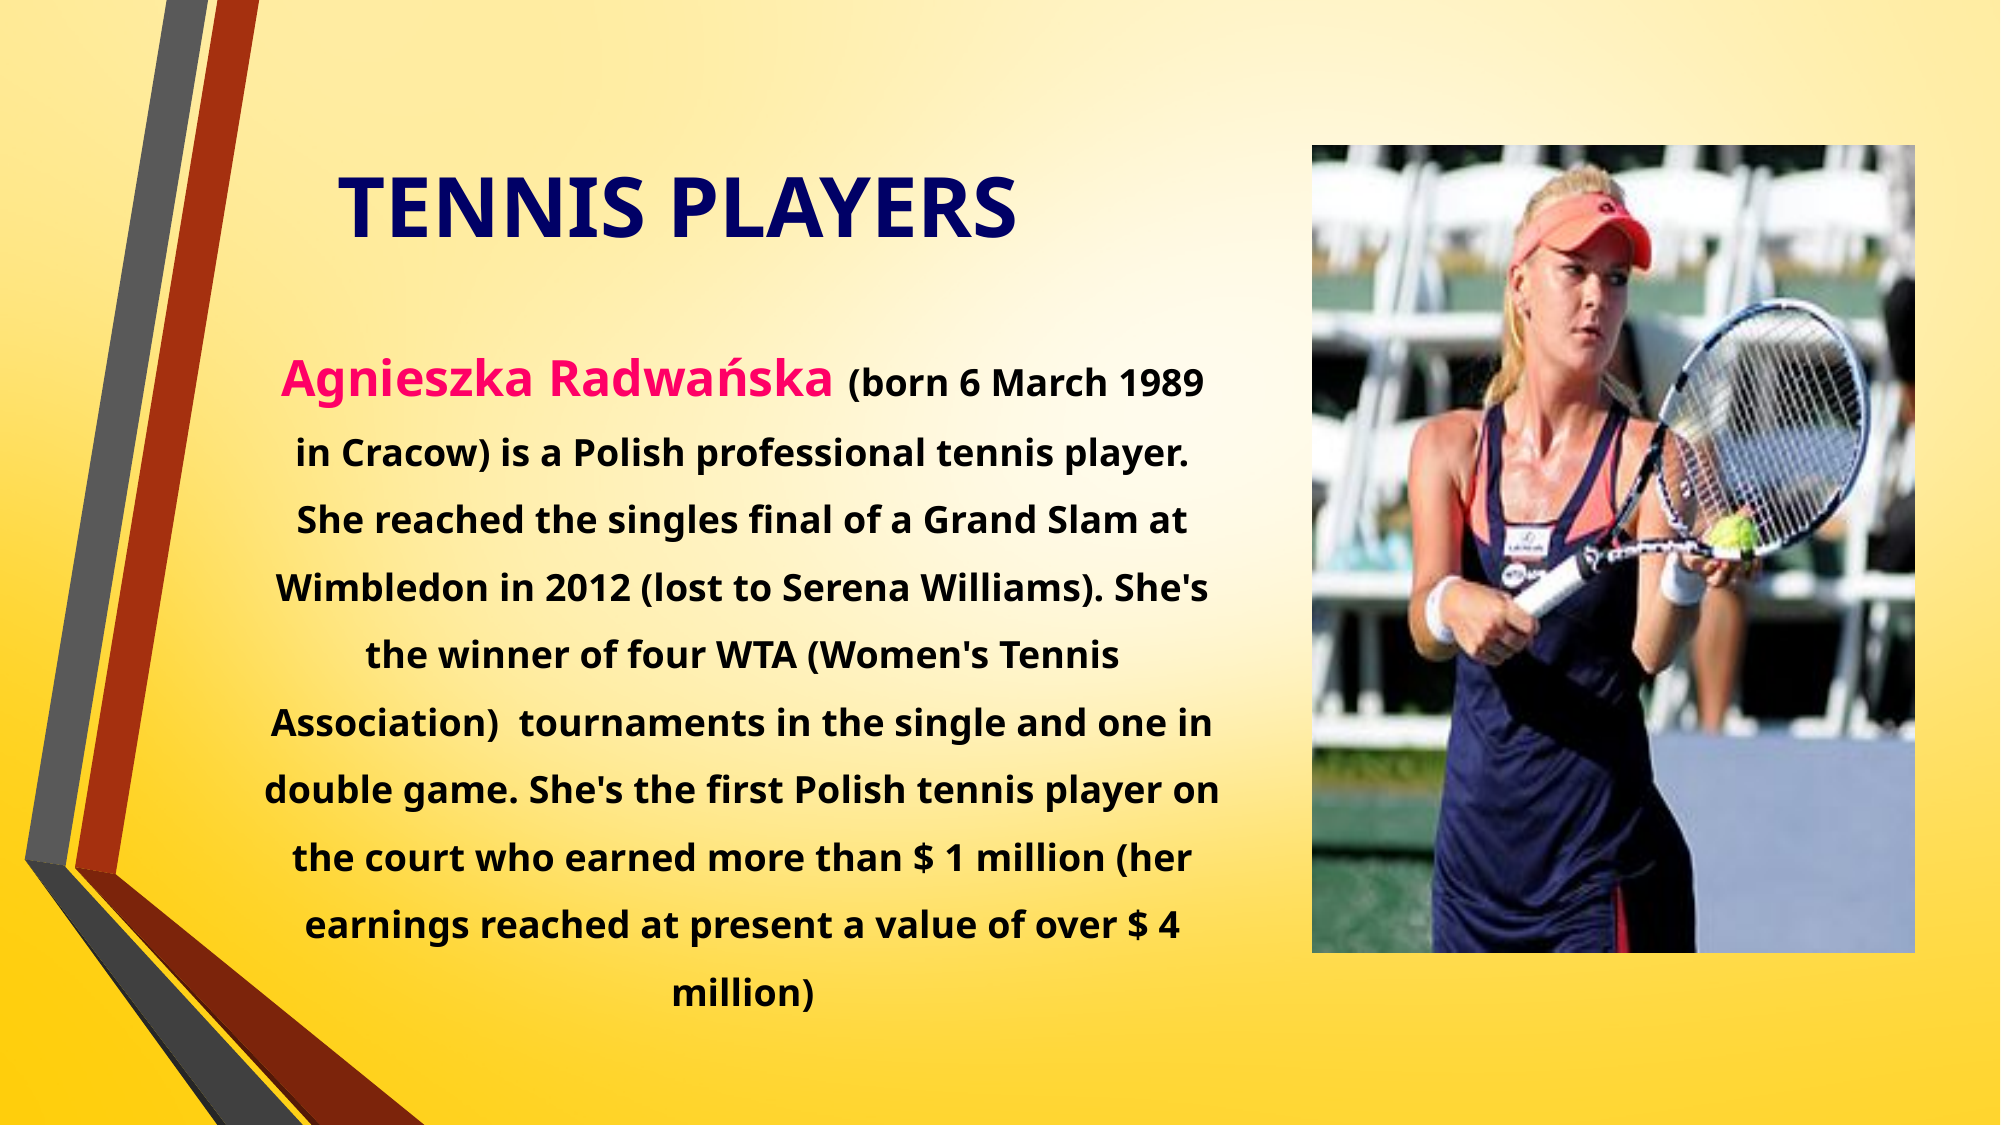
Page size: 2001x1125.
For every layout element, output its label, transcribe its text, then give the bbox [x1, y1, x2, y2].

list Agnieszka Radwańska (born 6 March 1989 in Cracow) is a Polish professional tennis player. She reached the singles final of a Grand Slam at Wimbledon in 2012 (lost to Serena Williams). She's the winner of four WTA (Women's Tennis Association) tournaments in the single and one in double game. She's the first Polish tennis player on the court who earned more than $ 1 million (her earnings reached at present a value of over $ 4 million) [243, 295, 1243, 1035]
picture [1312, 145, 1915, 953]
title TENNIS PLAYERS [243, 130, 1114, 262]
